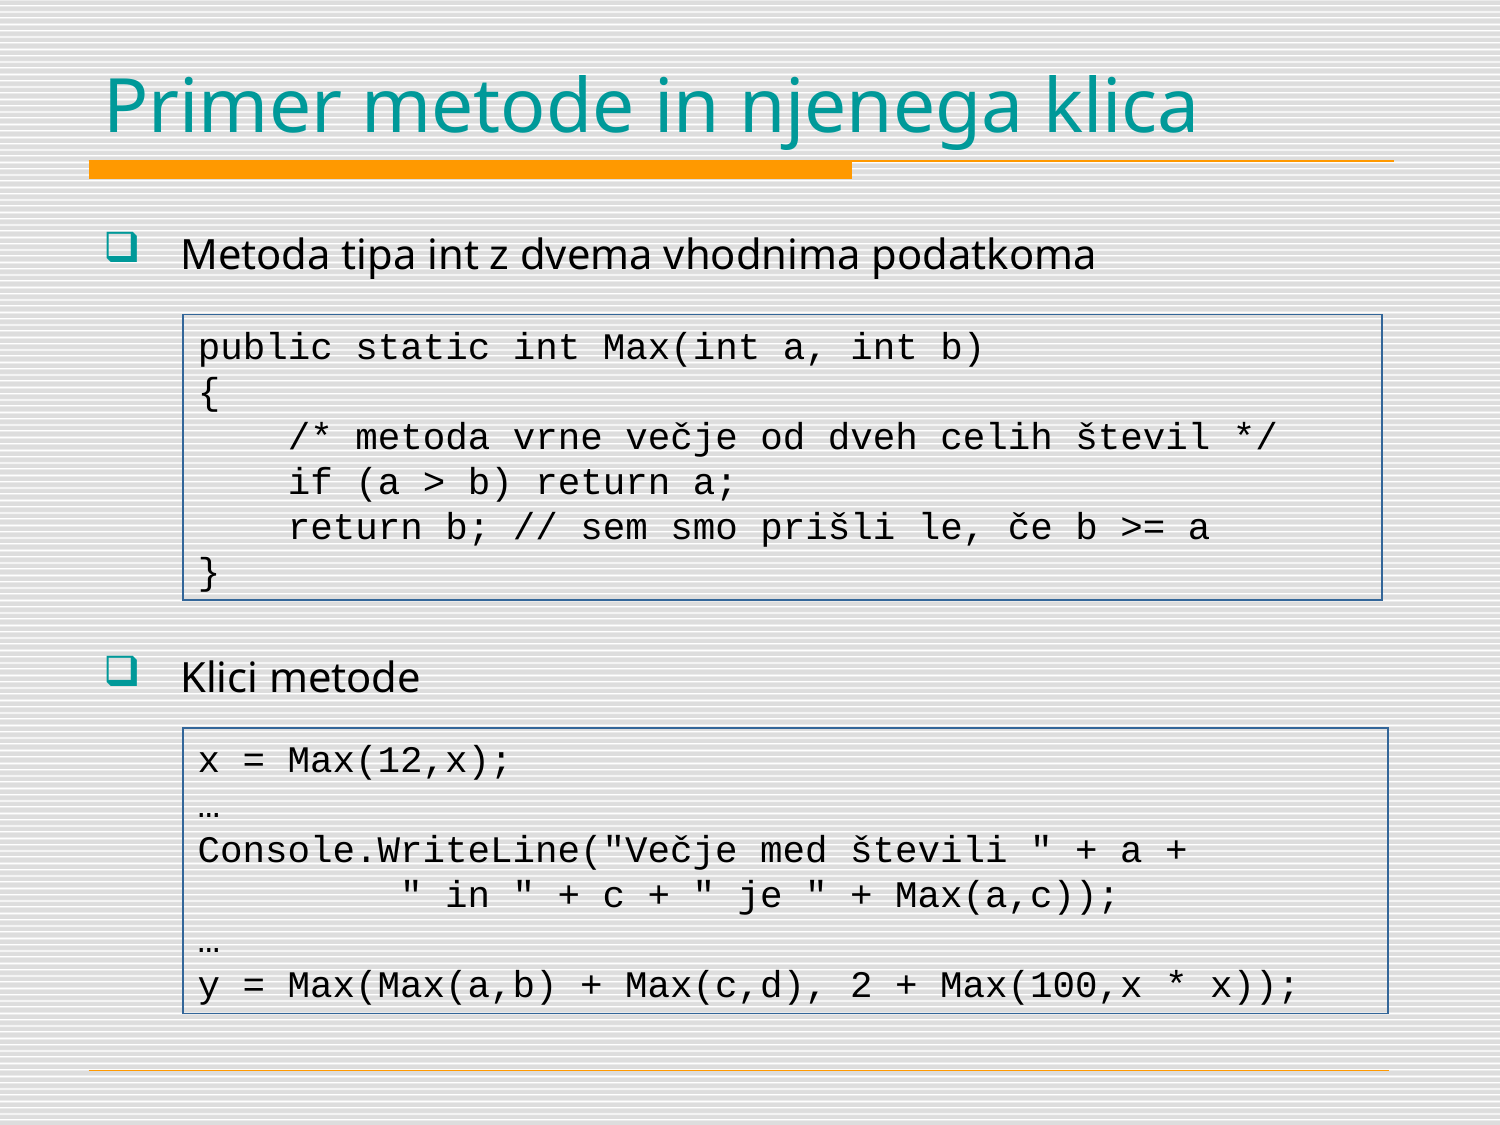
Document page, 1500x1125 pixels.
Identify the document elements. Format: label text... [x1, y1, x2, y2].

text_box public static int Max(int a, int b) { /* metoda vrne večje od dveh celih števil */ if (a > b) return a; return b; // sem smo prišli le, če b >= a } [183, 314, 1383, 600]
list Metoda tipa int z dvema vhodnima podatkoma Klici metode [88, 220, 1459, 1059]
picture [0, 0, 1500, 1125]
title Primer metode in njenega klica [88, 42, 1401, 155]
text_box x = Max(12,x); … Console.WriteLine("Večje med števili " + a + " in " + c + " je " + Max(a,c)); … y = Max(Max(a,b) + Max(c,d), 2 + Max(100,x * x)); [183, 727, 1388, 1014]
